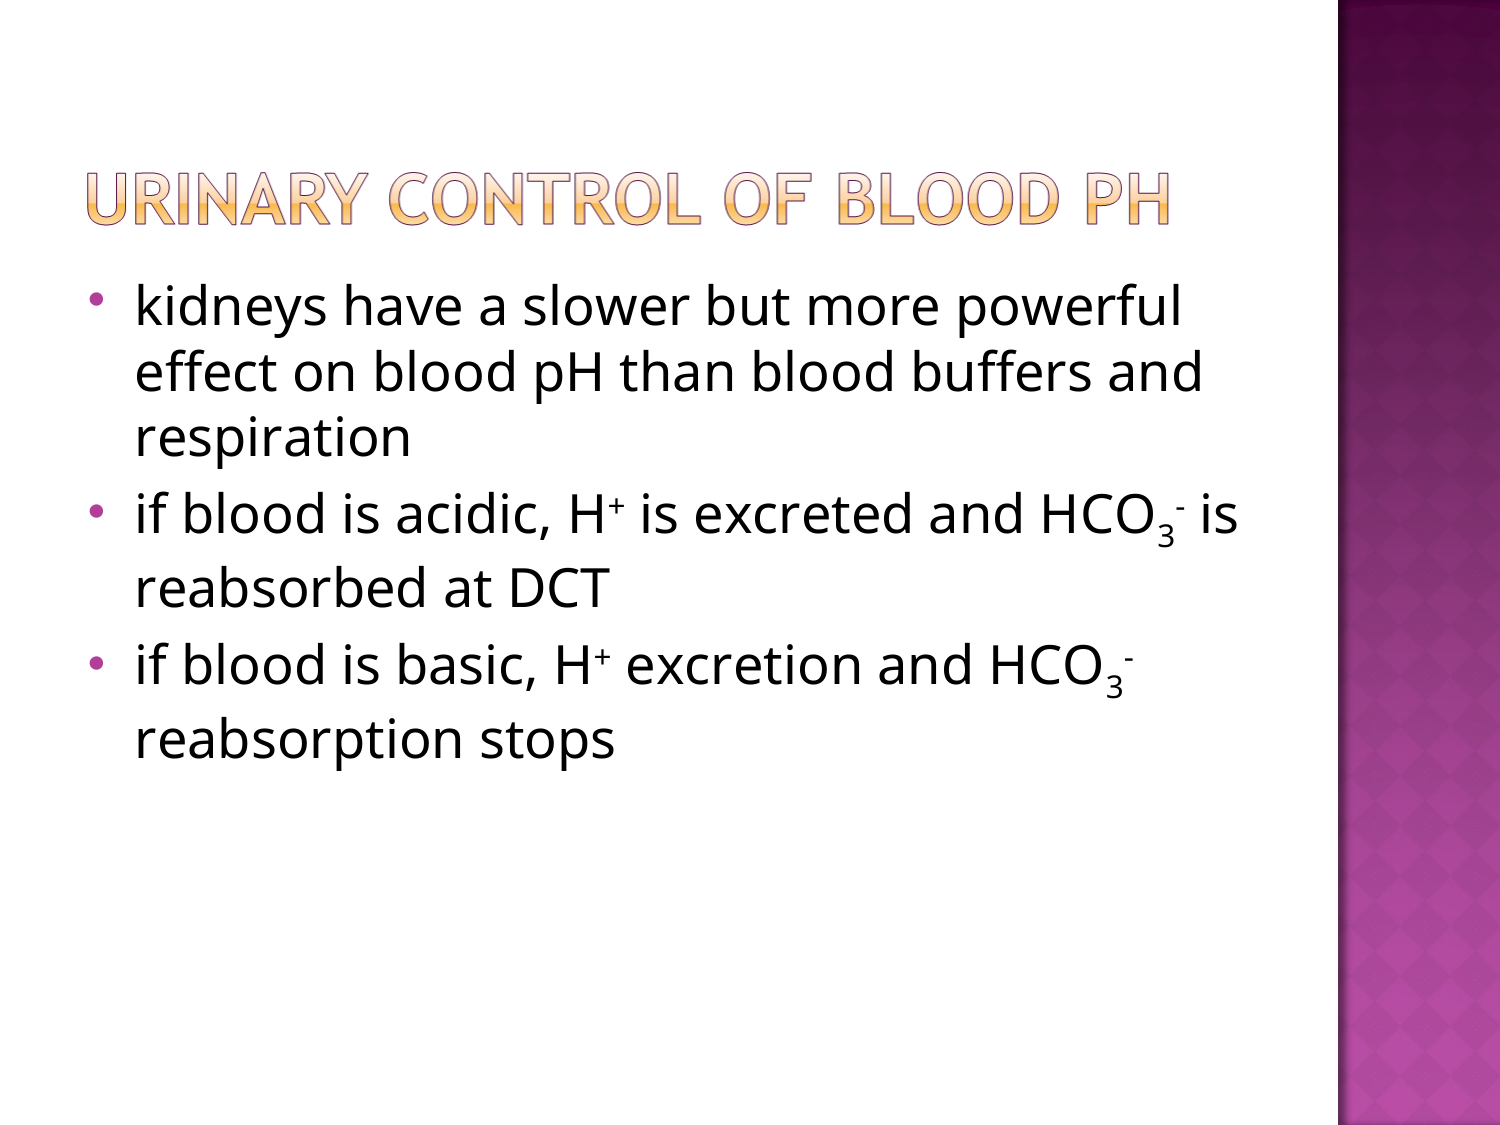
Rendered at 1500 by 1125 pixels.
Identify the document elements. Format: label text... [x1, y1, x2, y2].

list kidneys have a slower but more powerful effect on blood pH than blood buffers and respiration if blood is acidic, H+ is excreted and HCO3- is reabsorbed at DCT if blood is basic, H+ excretion and HCO3- reabsorption stops [75, 263, 1263, 1060]
picture [1337, 0, 1500, 1125]
text_box [40, 52, 1265, 241]
